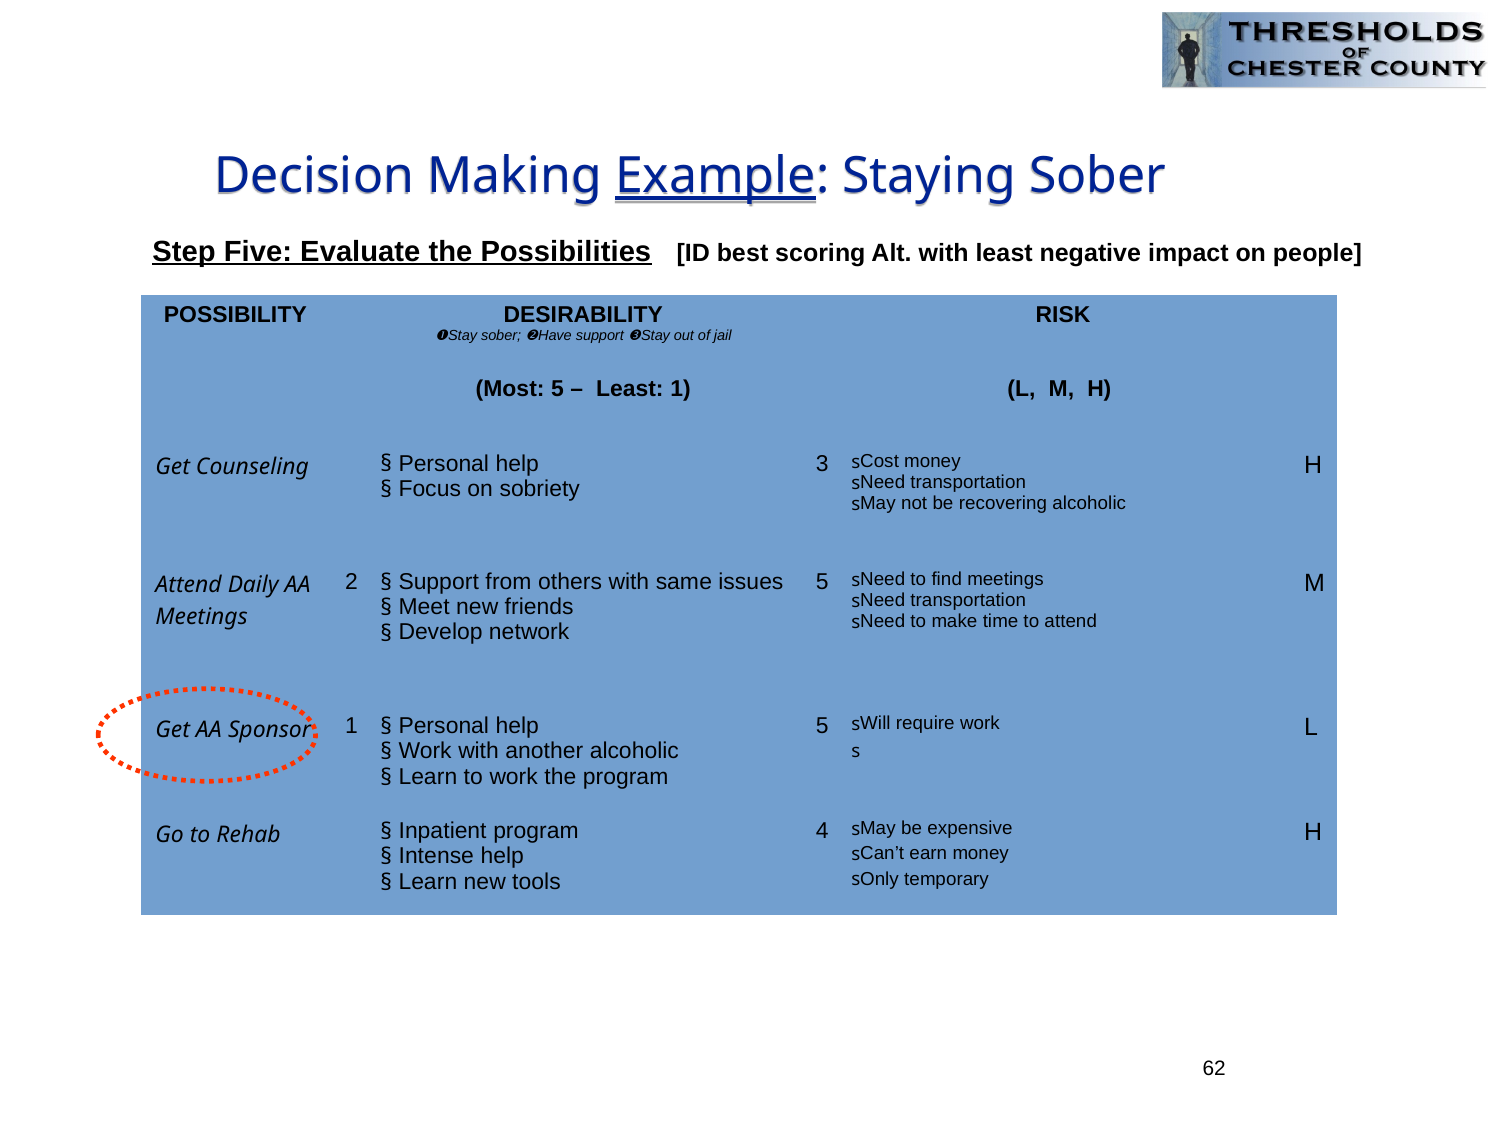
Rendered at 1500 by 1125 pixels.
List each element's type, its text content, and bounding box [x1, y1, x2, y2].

table_cell [330, 810, 366, 915]
table_cell 3 [801, 443, 837, 561]
table_cell [141, 369, 330, 443]
table_cell 1 [330, 705, 366, 810]
table_cell May be expensive Can’t earn money Only temporary [837, 810, 1289, 915]
table_cell 4 [801, 810, 837, 915]
table_cell Get Counseling [141, 443, 330, 561]
table_header [1289, 295, 1337, 369]
title Decision Making Example: Staying Sober [24, 125, 1370, 221]
table_cell Inpatient program Intense help Learn new tools [366, 810, 801, 915]
table_cell Need to find meetings Need transportation Need to make time to attend [837, 561, 1289, 705]
table_cell (L, M, H) [837, 369, 1289, 443]
table_header [330, 295, 366, 369]
table_cell Personal help Focus on sobriety [366, 443, 801, 561]
table_cell Cost money Need transportation May not be recovering alcoholic [837, 443, 1289, 561]
table_cell Will require work [837, 705, 1289, 810]
table_cell 2 [330, 561, 366, 705]
table_cell Get AA Sponsor [141, 705, 330, 810]
table_cell L [1289, 705, 1337, 810]
table_cell 5 [801, 705, 837, 810]
table_header DESIRABILITY Stay sober; Have support Stay out of jail [366, 295, 801, 369]
table_cell [330, 443, 366, 561]
table_cell [801, 369, 837, 443]
text_box Step Five: Evaluate the Possibilities [ID best scoring Alt. with least negative impact on people] [137, 224, 1413, 276]
table_cell Attend Daily AA Meetings [141, 561, 330, 705]
table_cell H [1289, 810, 1337, 915]
table_cell 5 [801, 561, 837, 705]
table_header [801, 295, 837, 369]
table_cell M [1289, 561, 1337, 705]
table_header RISK [837, 295, 1289, 369]
table_cell H [1289, 443, 1337, 561]
table_cell (Most: 5 – Least: 1) [366, 369, 801, 443]
table_cell [1289, 369, 1337, 443]
table_header POSSIBILITY [141, 295, 330, 369]
table_cell Support from others with same issues Meet new friends Develop network [366, 561, 801, 705]
table_cell [330, 369, 366, 443]
table_cell Go to Rehab [141, 810, 330, 915]
text_box 62 [1187, 1046, 1423, 1104]
table_cell Personal help Work with another alcoholic Learn to work the program [366, 705, 801, 810]
